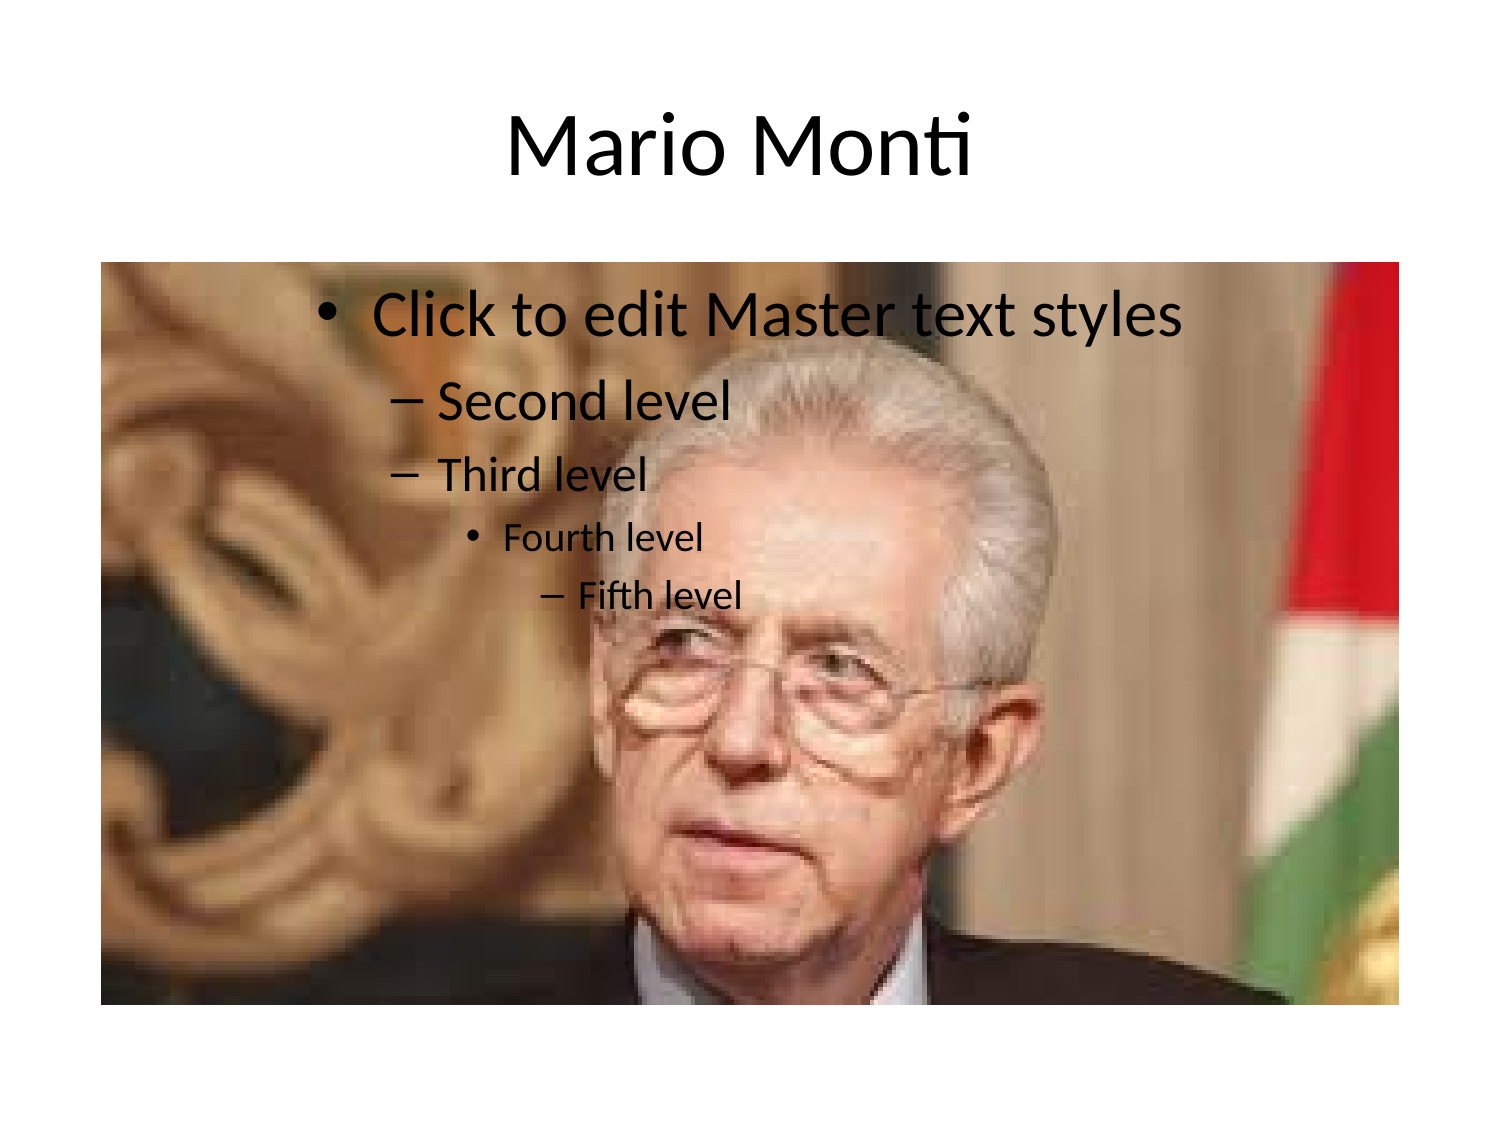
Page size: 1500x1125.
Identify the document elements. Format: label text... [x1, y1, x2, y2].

title Mario Monti [75, 45, 1425, 233]
picture [75, 262, 1425, 1005]
